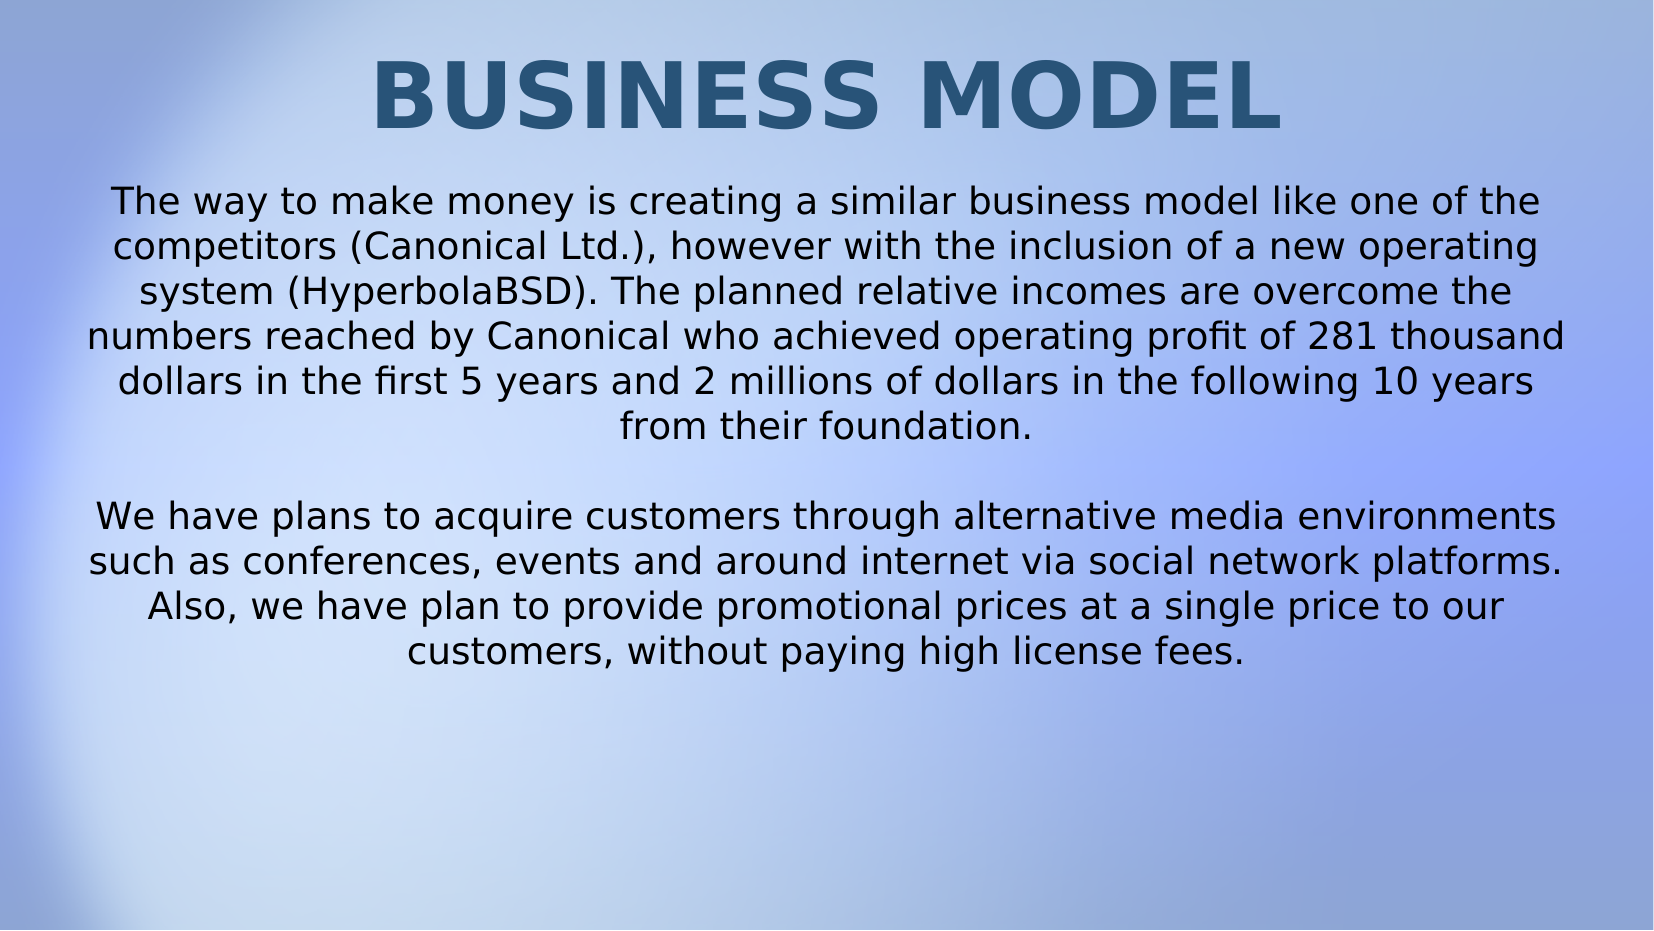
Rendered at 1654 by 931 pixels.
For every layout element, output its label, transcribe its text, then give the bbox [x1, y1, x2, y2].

text_box The way to make money is creating a similar business model like one of the competitors (Canonical Ltd.), however with the inclusion of a new operating system (HyperbolaBSD). The planned relative incomes are overcome the numbers reached by Canonical who achieved operating profit of 281 thousand dollars in the first 5 years and 2 millions of dollars in the following 10 years from their foundation. We have plans to acquire customers through alternative media environments such as conferences, events and around internet via social network platforms. Also, we have plan to provide promotional prices at a single price to our customers, without paying high license fees. [82, 177, 1571, 798]
picture [0, 0, 1654, 930]
text_box BUSINESS MODEL [82, 7, 1571, 177]
